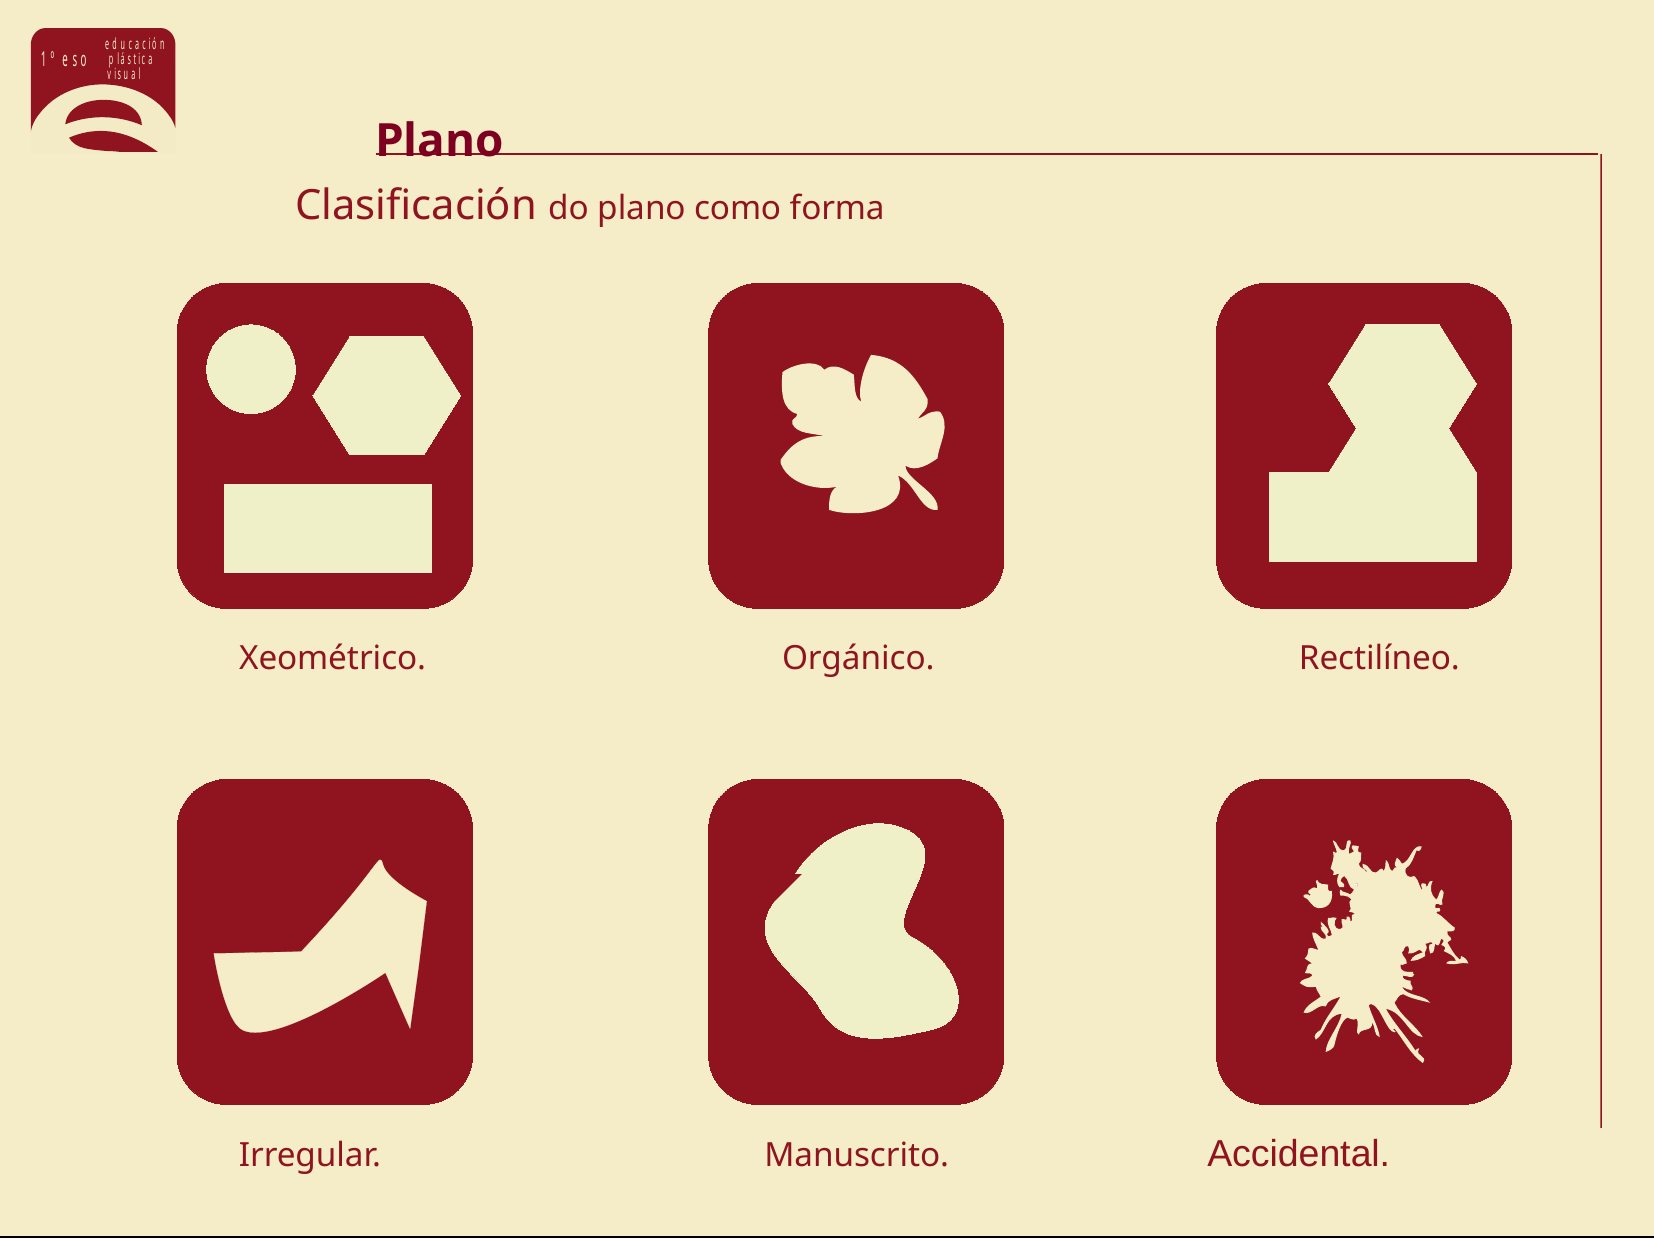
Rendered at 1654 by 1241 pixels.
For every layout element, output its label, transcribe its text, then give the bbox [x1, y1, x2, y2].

text_box [177, 779, 473, 1105]
text_box Xeométrico. Orgánico. Rectilíneo. [224, 627, 1536, 723]
text_box [708, 283, 1004, 609]
text_box [1216, 283, 1512, 609]
subtitle [76, 274, 1565, 1093]
text_box [708, 779, 1004, 1105]
picture [0, 0, 1654, 1241]
text_box Clasificación do plano como forma [295, 177, 945, 230]
text_box Irregular. Manuscrito. Accidental. [206, 1123, 1595, 1182]
title Plano [153, 59, 1595, 148]
text_box [177, 283, 473, 609]
text_box [1216, 779, 1512, 1105]
